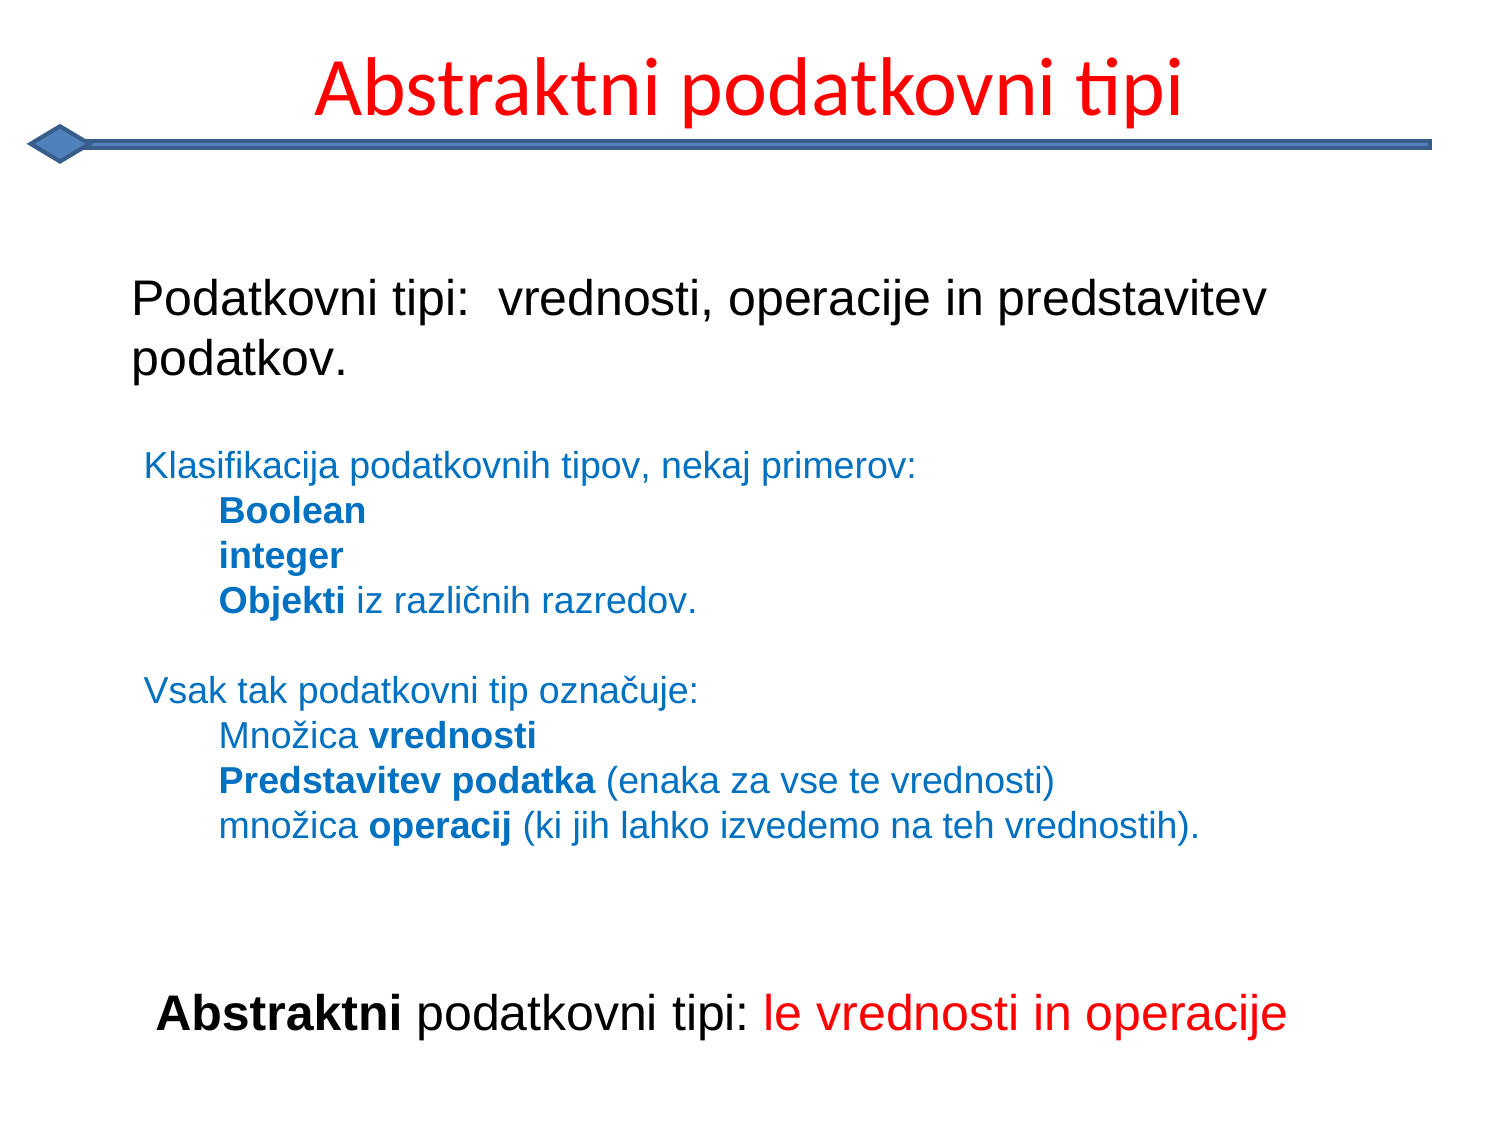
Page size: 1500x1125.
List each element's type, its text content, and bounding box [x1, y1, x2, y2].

text_box Podatkovni tipi: vrednosti, operacije in predstavitev podatkov. [117, 257, 1360, 394]
text_box Abstraktni podatkovni tipi: le vrednosti in operacije [140, 972, 1419, 1049]
text_box Klasifikacija podatkovnih tipov, nekaj primerov: Boolean integer Objekti iz različnih razredov. Vsak tak podatkovni tip označuje: Množica vrednosti Predstavitev podatka (enaka za vse te vrednosti) množica operacij (ki jih lahko izvedemo na teh vrednostih). [128, 433, 1407, 899]
title Abstraktni podatkovni tipi [75, 23, 1426, 141]
